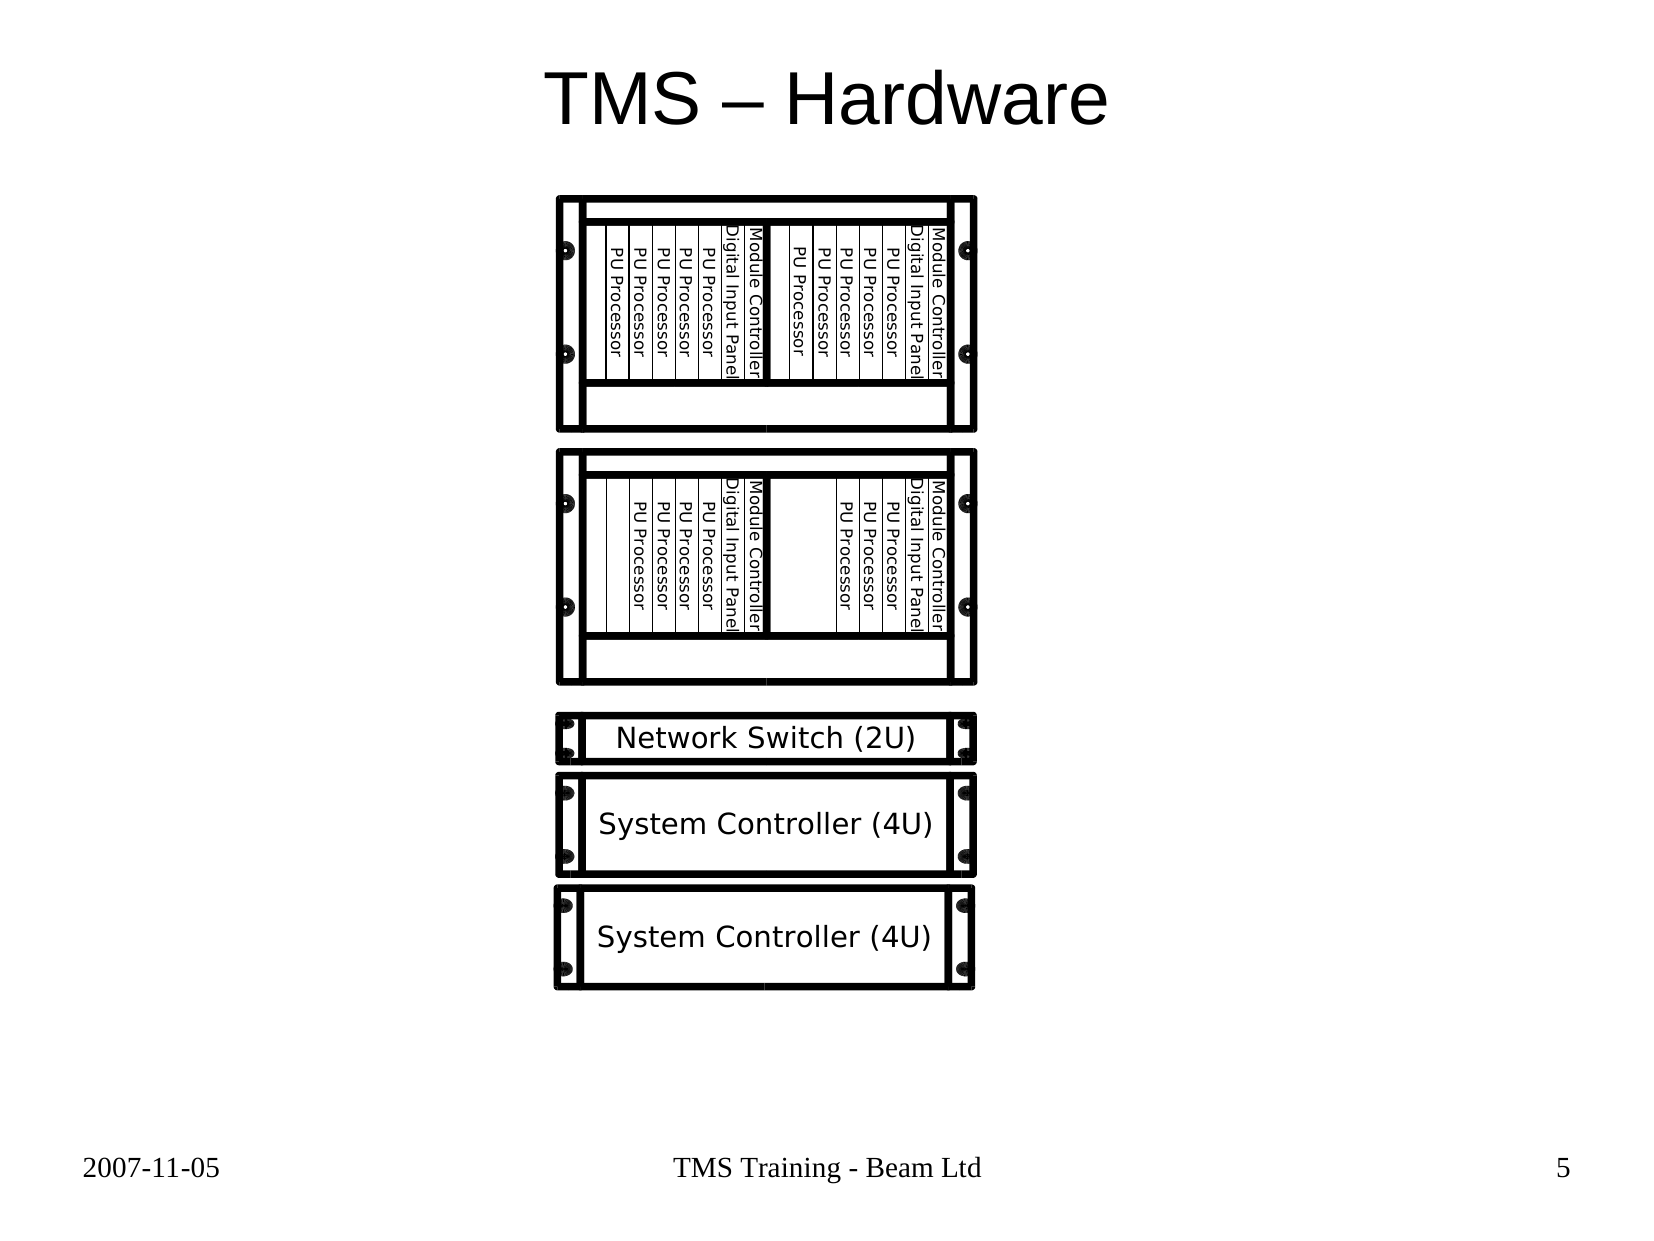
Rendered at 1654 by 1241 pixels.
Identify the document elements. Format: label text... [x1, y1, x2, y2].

title TMS – Hardware [82, 49, 1571, 88]
chart [82, 88, 1571, 1034]
